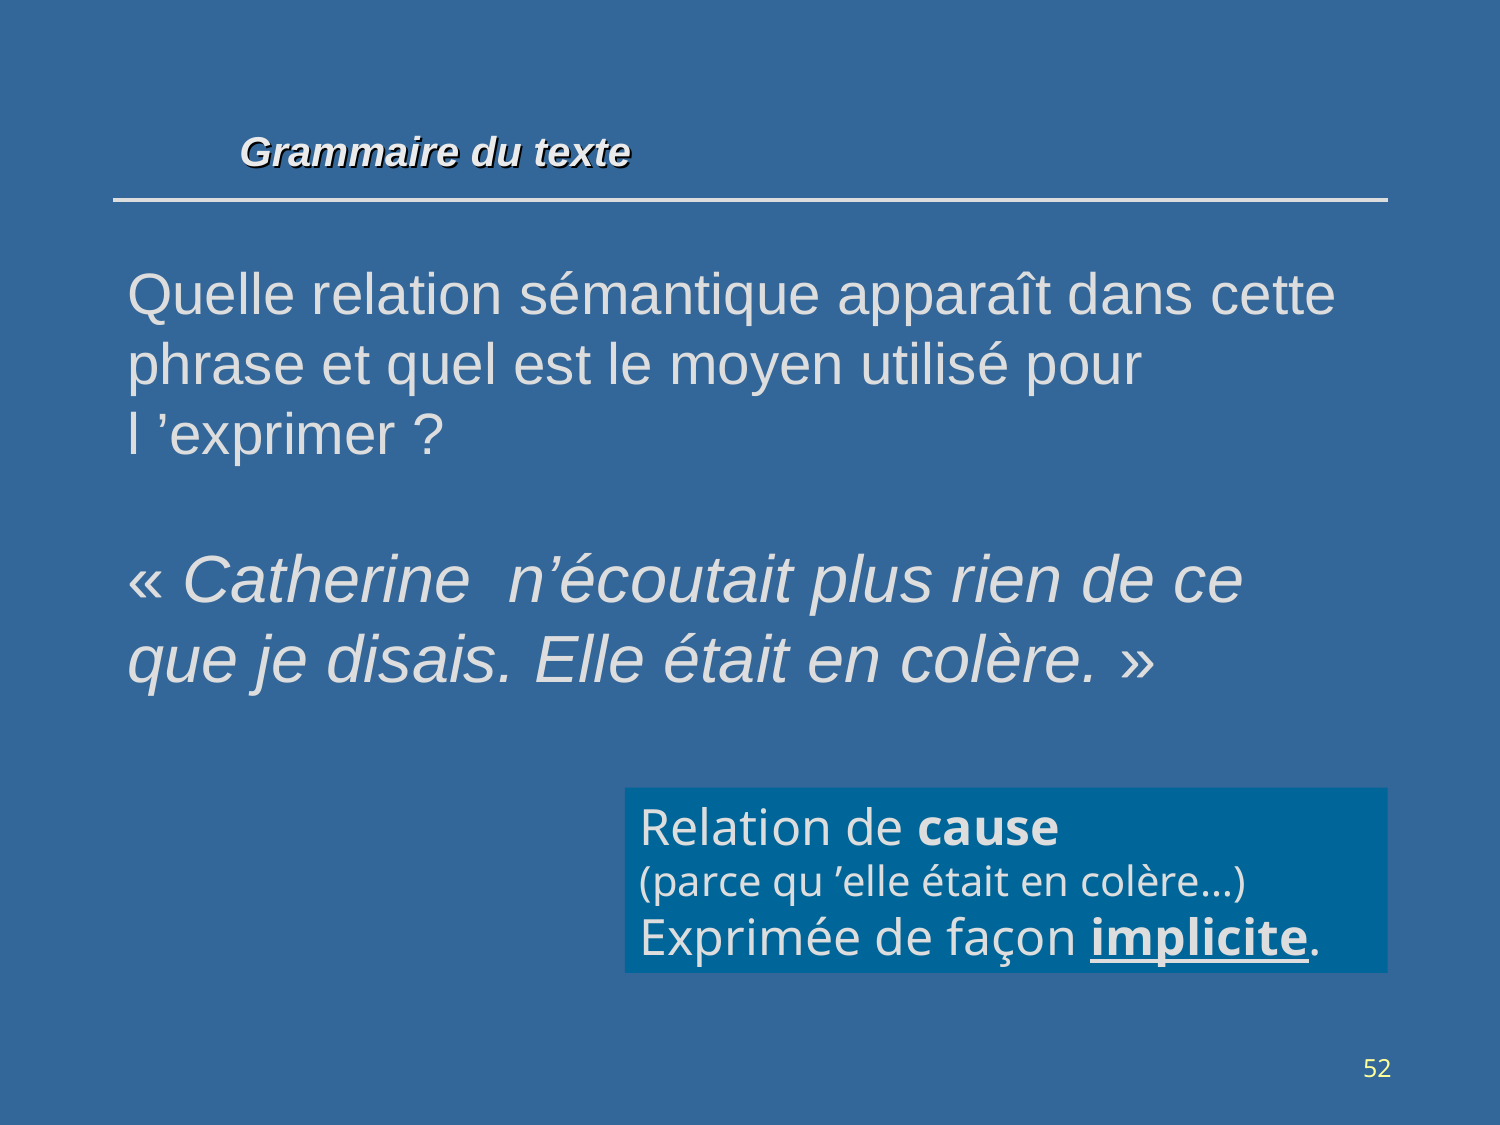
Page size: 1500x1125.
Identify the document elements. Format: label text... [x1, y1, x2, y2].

text_box Grammaire du texte [224, 116, 647, 183]
text_box Quelle relation sémantique apparaît dans cette phrase et quel est le moyen utilisé pour l ’exprimer ? « Catherine n’écoutait plus rien de ce que je disais. Elle était en colère. » [112, 248, 1388, 704]
text_box Relation de cause (parce qu ’elle était en colère…) Exprimée de façon implicite. [624, 787, 1388, 973]
